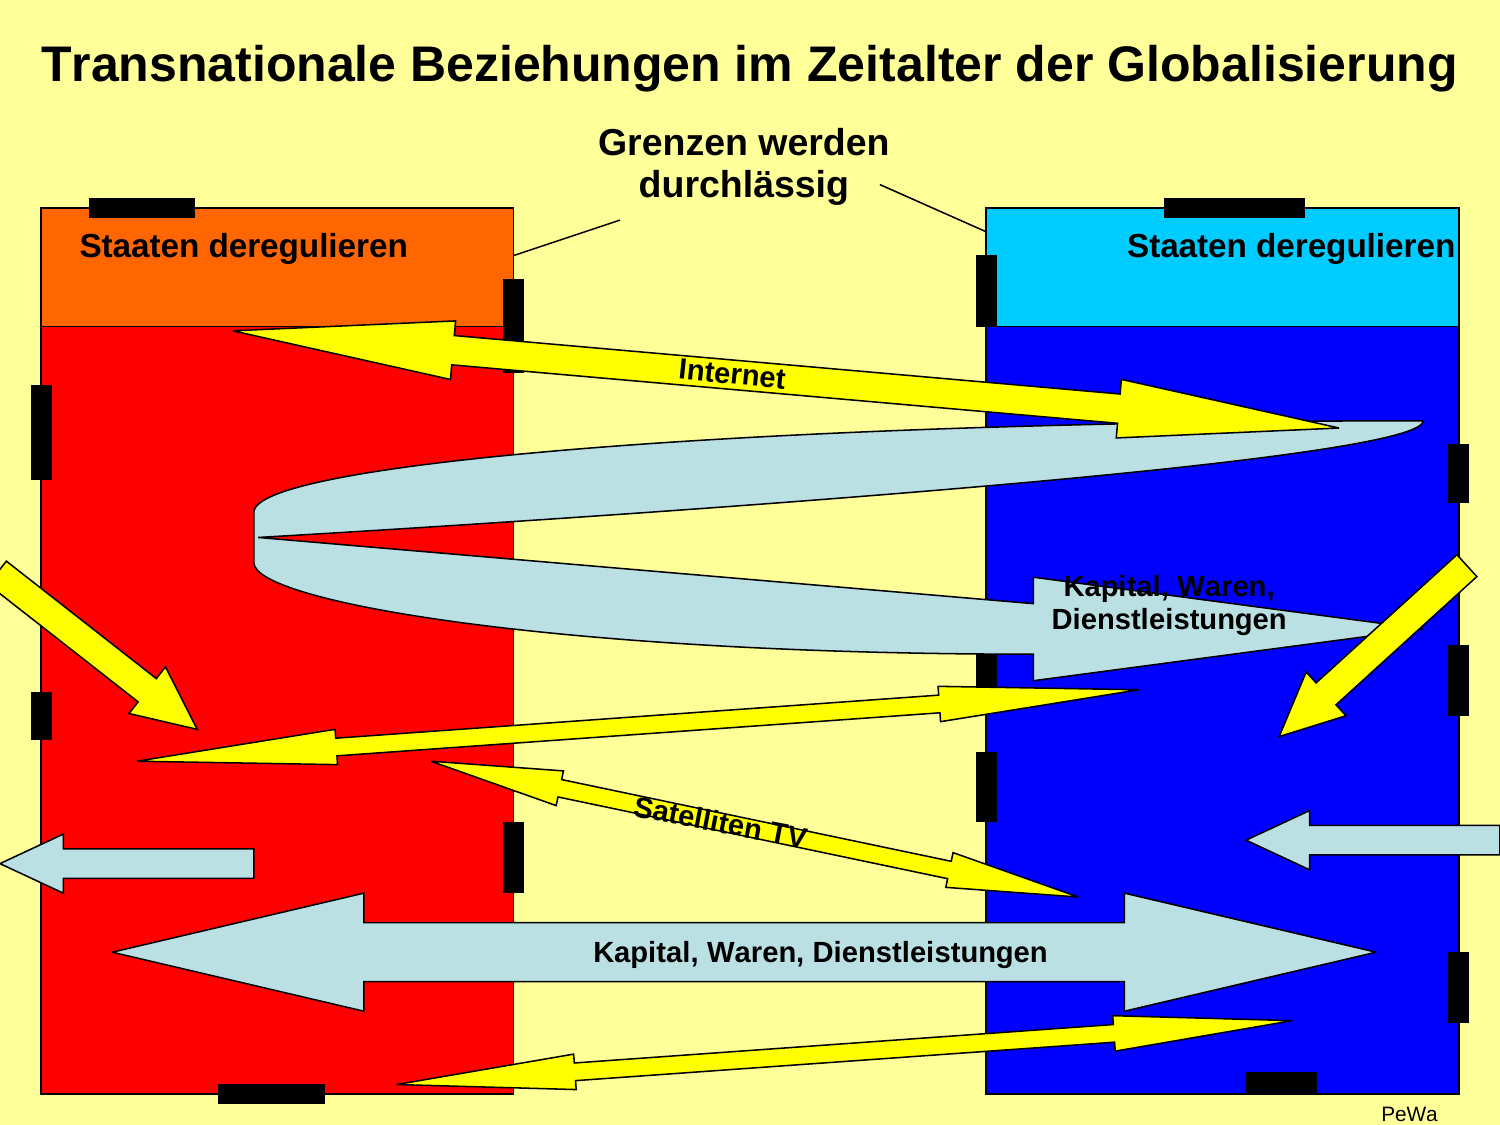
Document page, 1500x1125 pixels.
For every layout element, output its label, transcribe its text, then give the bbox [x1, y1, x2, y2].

text_box PeWa [1366, 1095, 1500, 1125]
text_box Internet [629, 339, 835, 409]
text_box Satelliten TV [582, 773, 859, 872]
text_box Staaten deregulieren [64, 220, 443, 273]
title Transnationale Beziehungen im Zeitalter der Globalisierung [0, 0, 1500, 128]
text_box Grenzen werden durchlässig [560, 113, 928, 213]
text_box Kapital, Waren, Dienstleistungen [513, 928, 1129, 977]
text_box [0, 208, 1500, 1094]
text_box Kapital, Waren, Dienstleistungen [998, 562, 1341, 644]
text_box Staaten deregulieren [1080, 220, 1471, 273]
